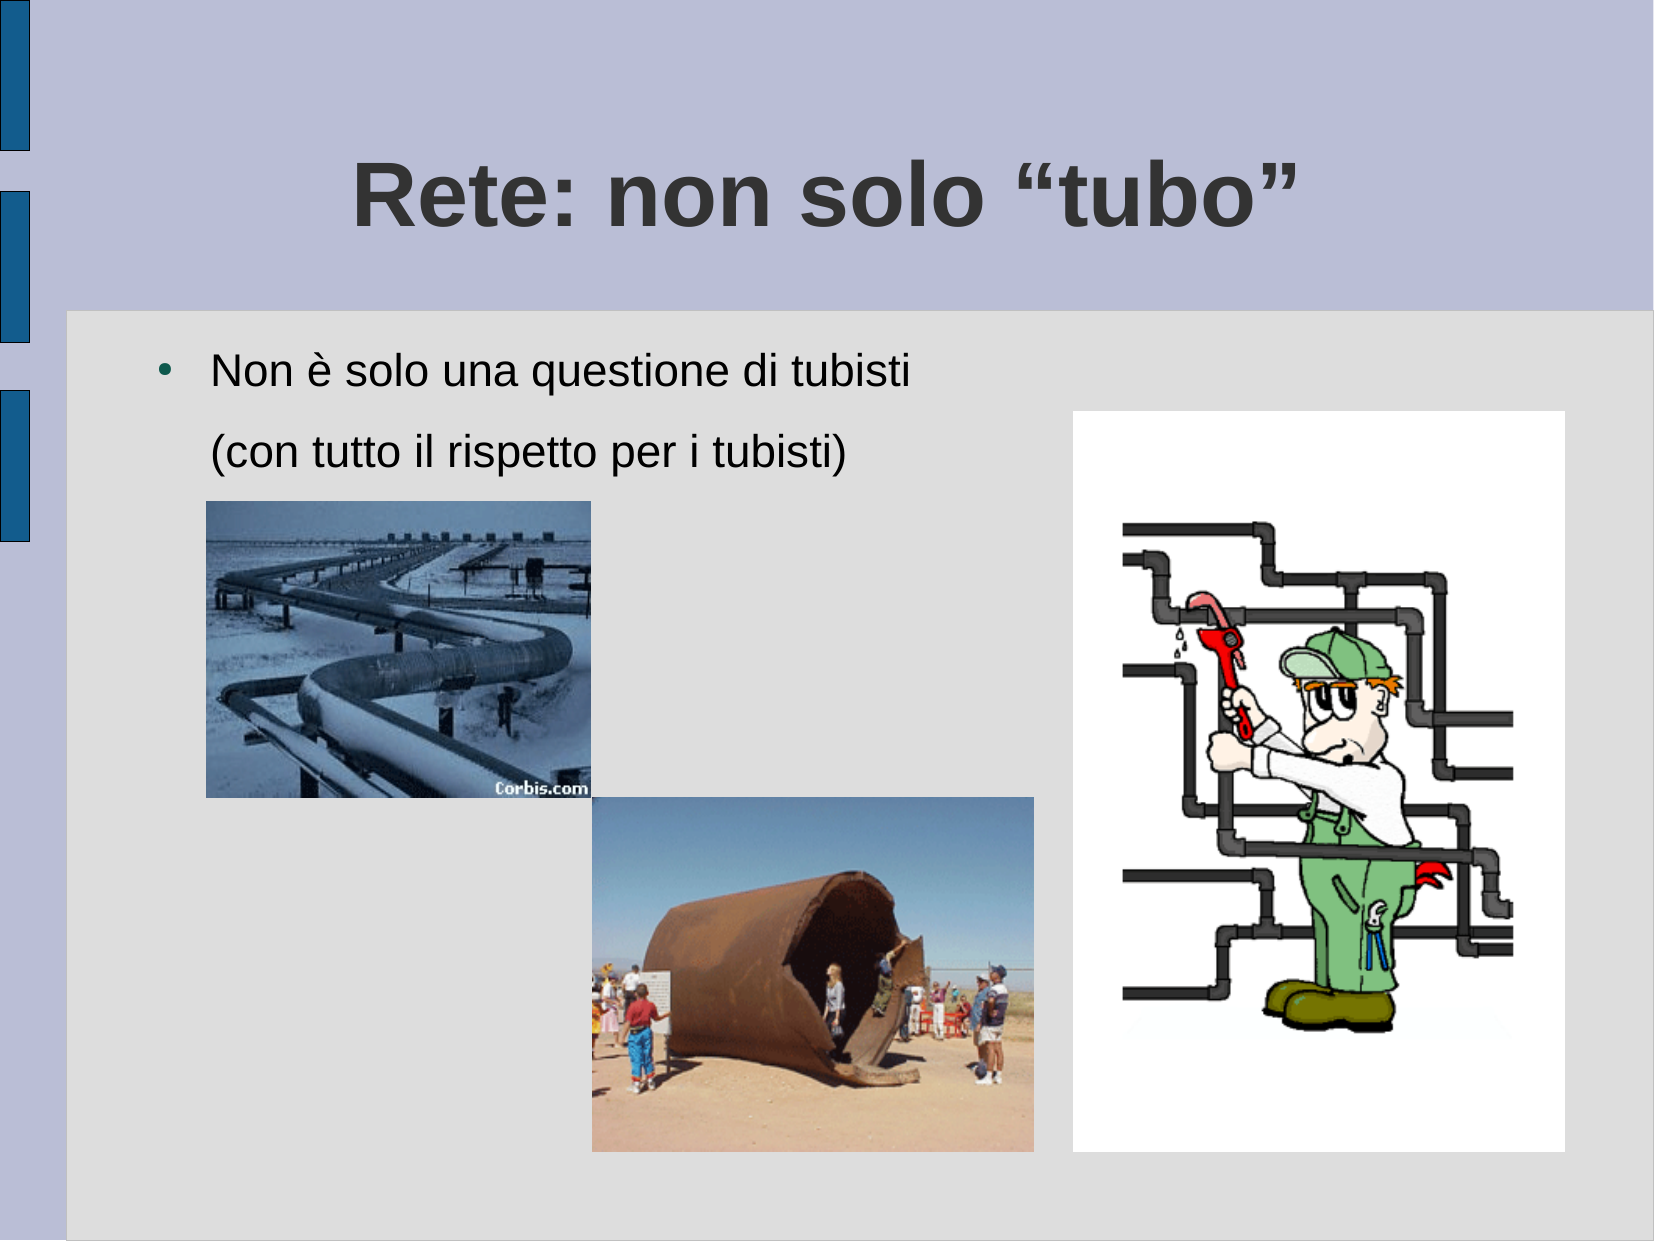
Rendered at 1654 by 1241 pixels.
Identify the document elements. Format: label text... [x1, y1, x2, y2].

title Rete: non solo “tubo” [121, 91, 1534, 299]
picture [206, 501, 591, 798]
picture [592, 797, 1034, 1152]
list Non è solo una questione di tubisti (con tutto il rispetto per i tubisti) [121, 344, 1534, 1127]
picture [1073, 411, 1565, 1152]
